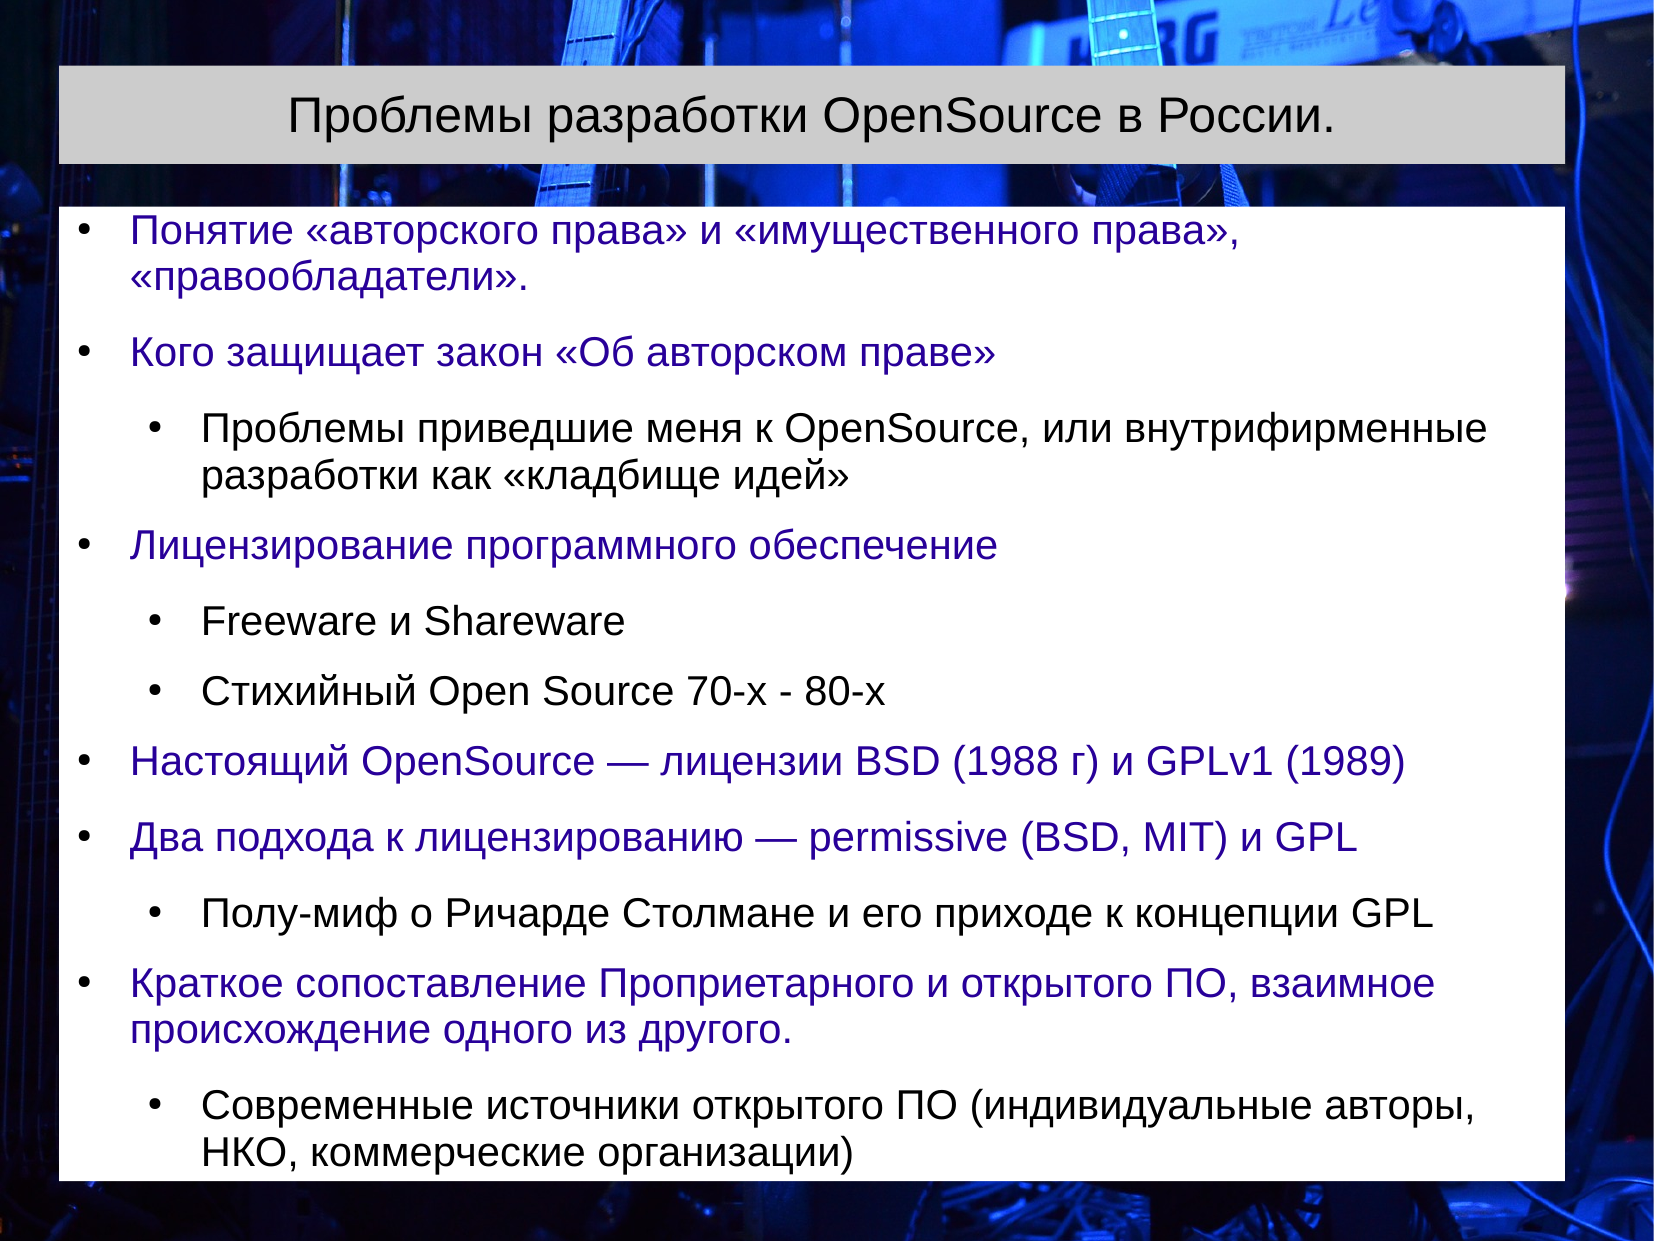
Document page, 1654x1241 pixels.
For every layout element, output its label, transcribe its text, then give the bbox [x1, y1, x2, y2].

picture [0, 0, 1654, 1241]
title Проблемы разработки OpenSource в России. [59, 65, 1566, 164]
list Понятие «авторского права» и «имущественного права», «правообладатели». Кого защищает закон «Об авторском праве» Проблемы приведшие меня к OpenSource, или внутрифирменные разработки как «кладбище идей» Лицензирование программного обеспечение Freeware и Shareware Стихийный Open Source 70-х - 80-х Настоящий OpenSource — лицензии BSD (1988 г) и GPLv1 (1989) Два подхода к лицензированию — permissive (BSD, MIT) и GPL Полу-миф о Ричарде Столмане и его приходе к концепции GPL Краткое сопоставление Проприетарного и открытого ПО, взаимное происхождение одного из другого. Современные источники открытого ПО (индивидуальные авторы, НКО, коммерческие организации) [59, 206, 1565, 1182]
